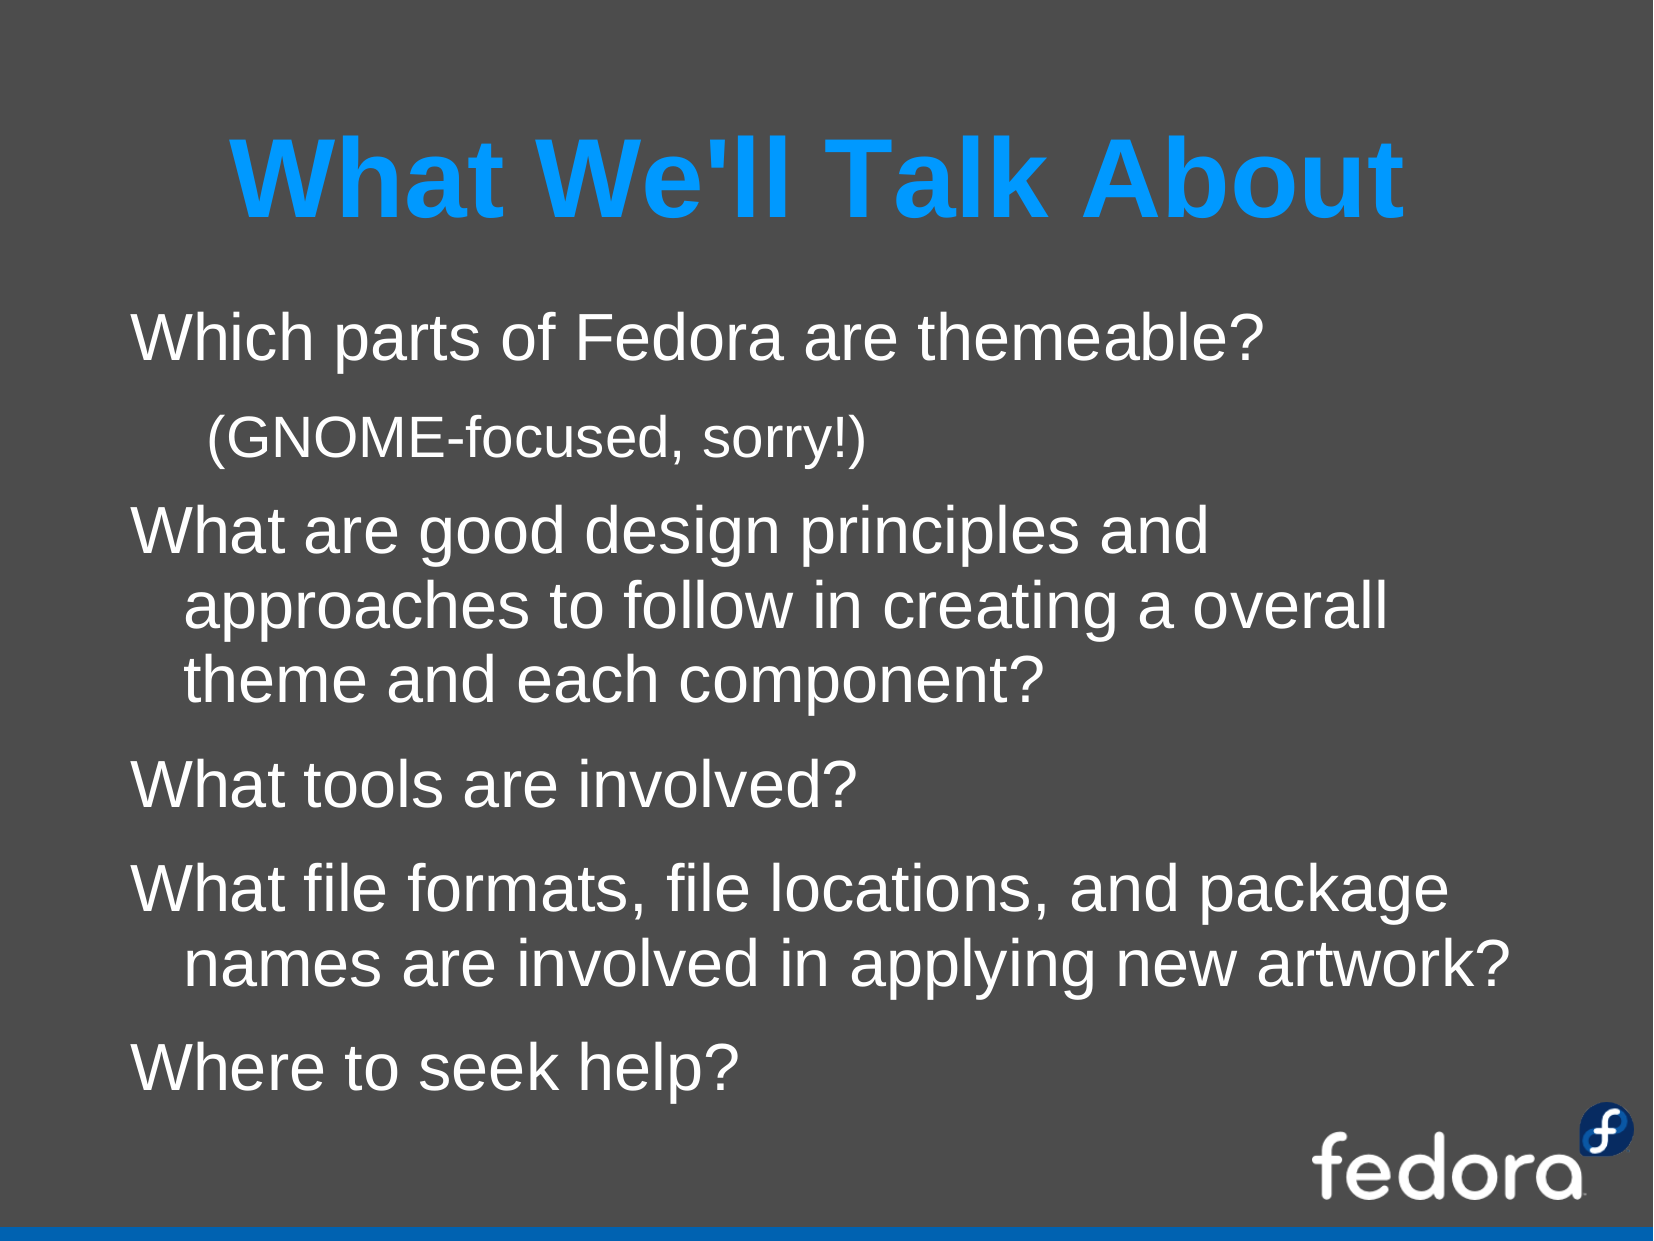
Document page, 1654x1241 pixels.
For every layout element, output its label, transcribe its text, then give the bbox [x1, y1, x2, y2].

title What We'll Talk About [112, 75, 1524, 283]
picture [1312, 1102, 1634, 1200]
list Which parts of Fedora are themeable? (GNOME-focused, sorry!) What are good design principles and approaches to follow in creating a overall theme and each component? What tools are involved? What file formats, file locations, and package names are involved in applying new artwork? Where to seek help? [112, 300, 1524, 1106]
